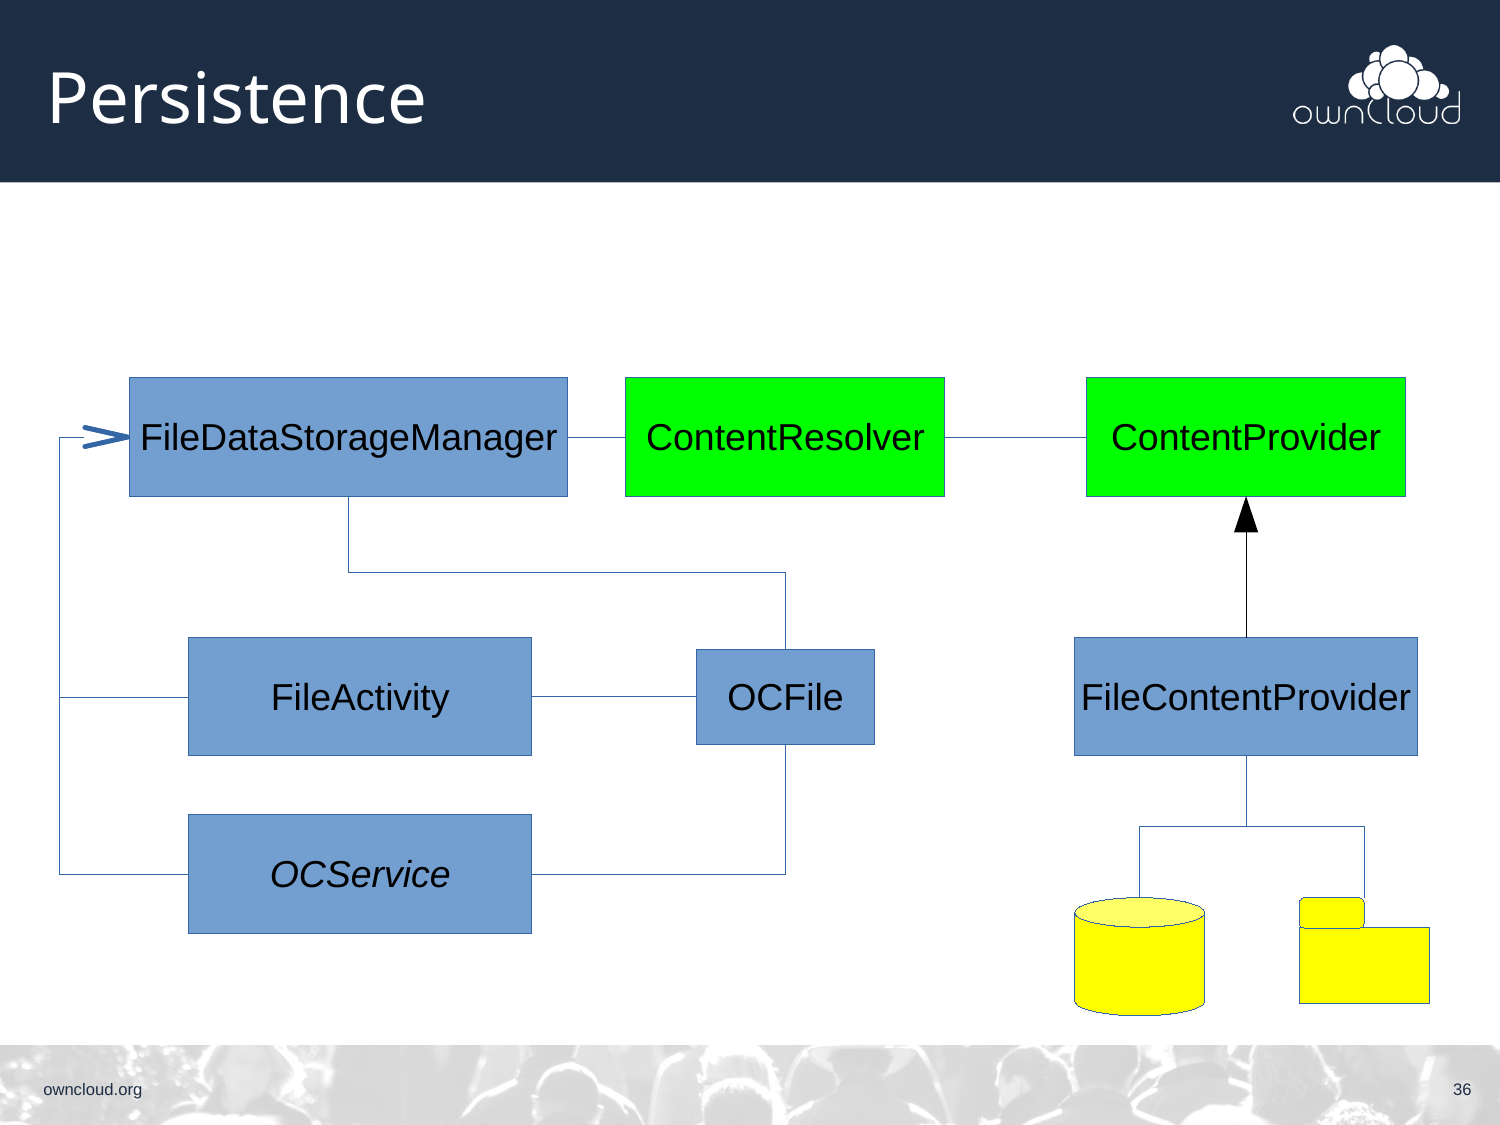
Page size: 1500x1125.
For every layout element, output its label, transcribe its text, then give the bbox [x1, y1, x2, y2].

text_box FileDataStorageManager [129, 377, 568, 497]
text_box ContentResolver [625, 377, 945, 497]
text_box [1299, 897, 1430, 1004]
text_box ContentProvider [1086, 377, 1406, 497]
picture [1293, 45, 1460, 124]
text_box [1074, 913, 1205, 1016]
text_box OCFile [696, 649, 875, 745]
text_box FileActivity [188, 637, 532, 756]
text_box OCService [188, 814, 532, 934]
text_box FileContentProvider [1074, 637, 1418, 756]
picture [0, 1045, 1500, 1125]
title Persistence [46, 5, 1258, 187]
